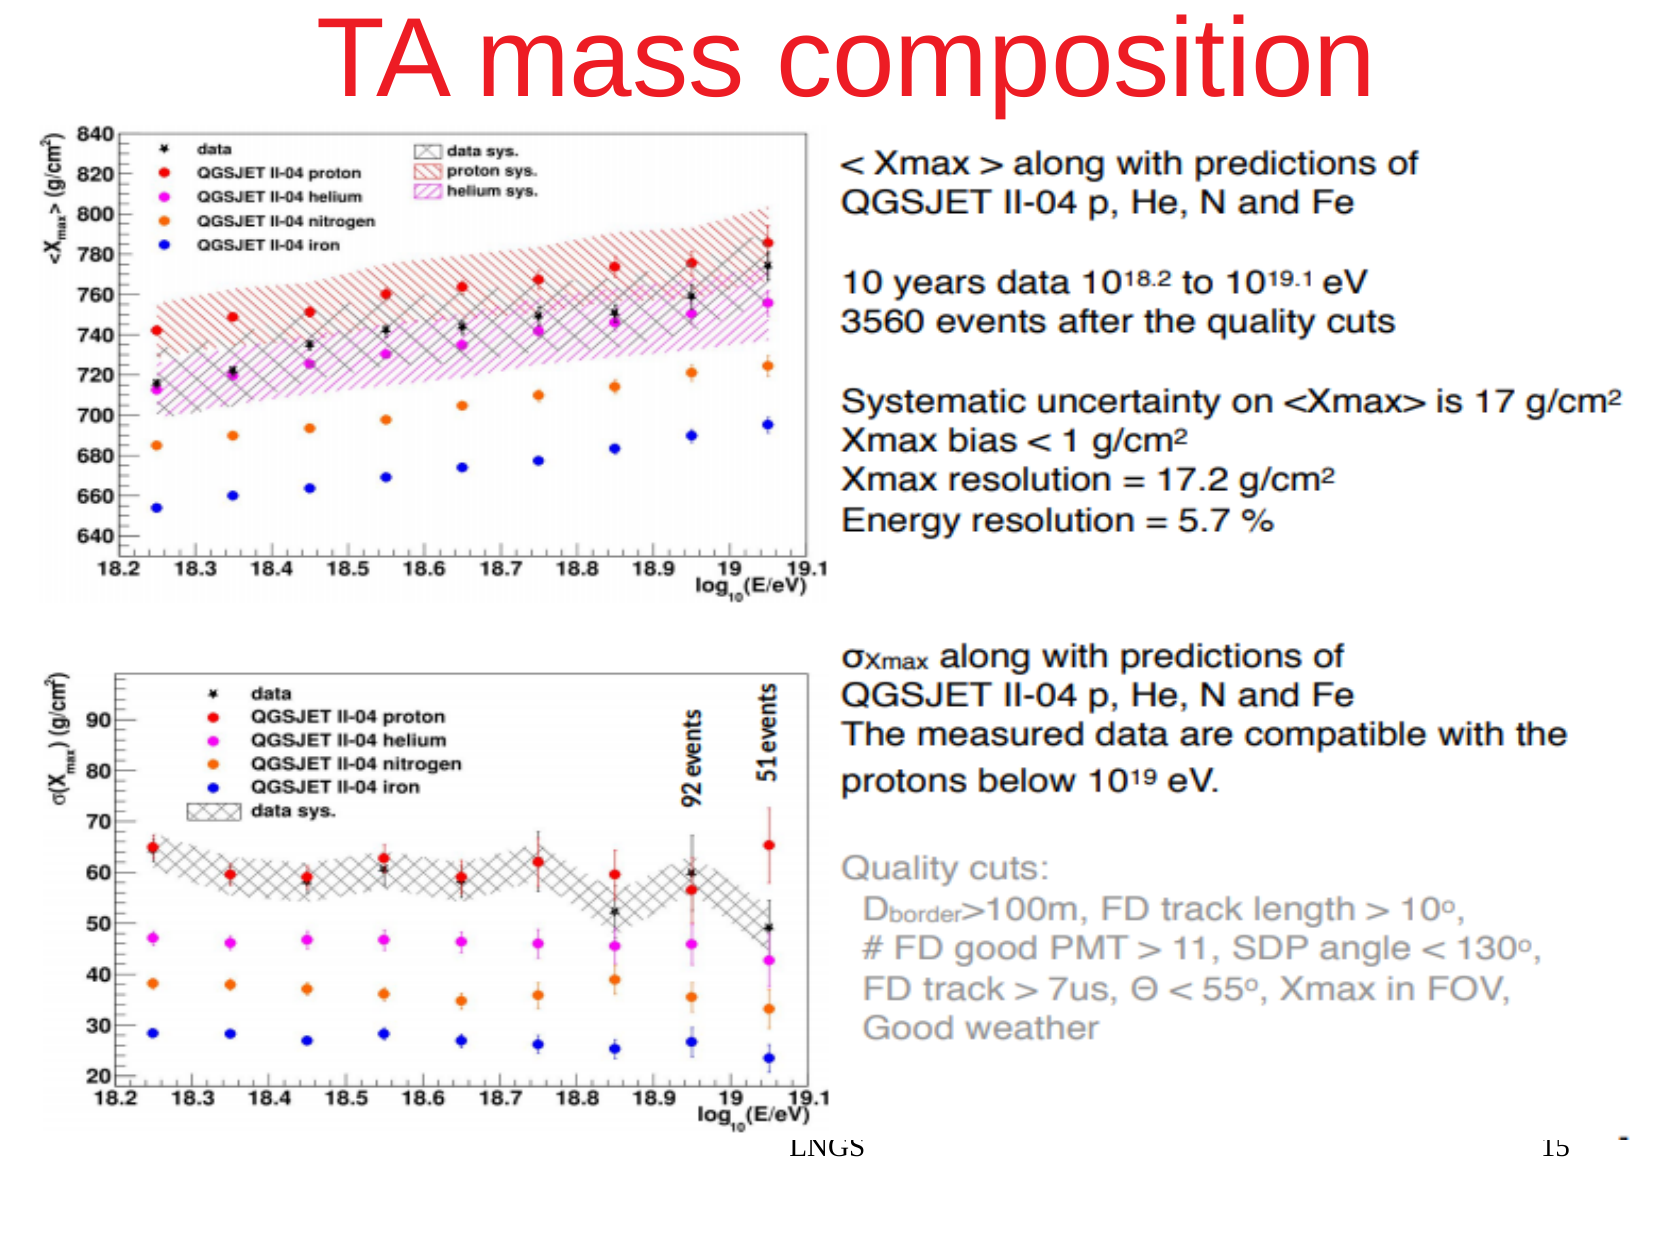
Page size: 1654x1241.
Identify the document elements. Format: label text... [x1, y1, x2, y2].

picture [15, 119, 1636, 1141]
title TA mass composition [102, 0, 1591, 121]
